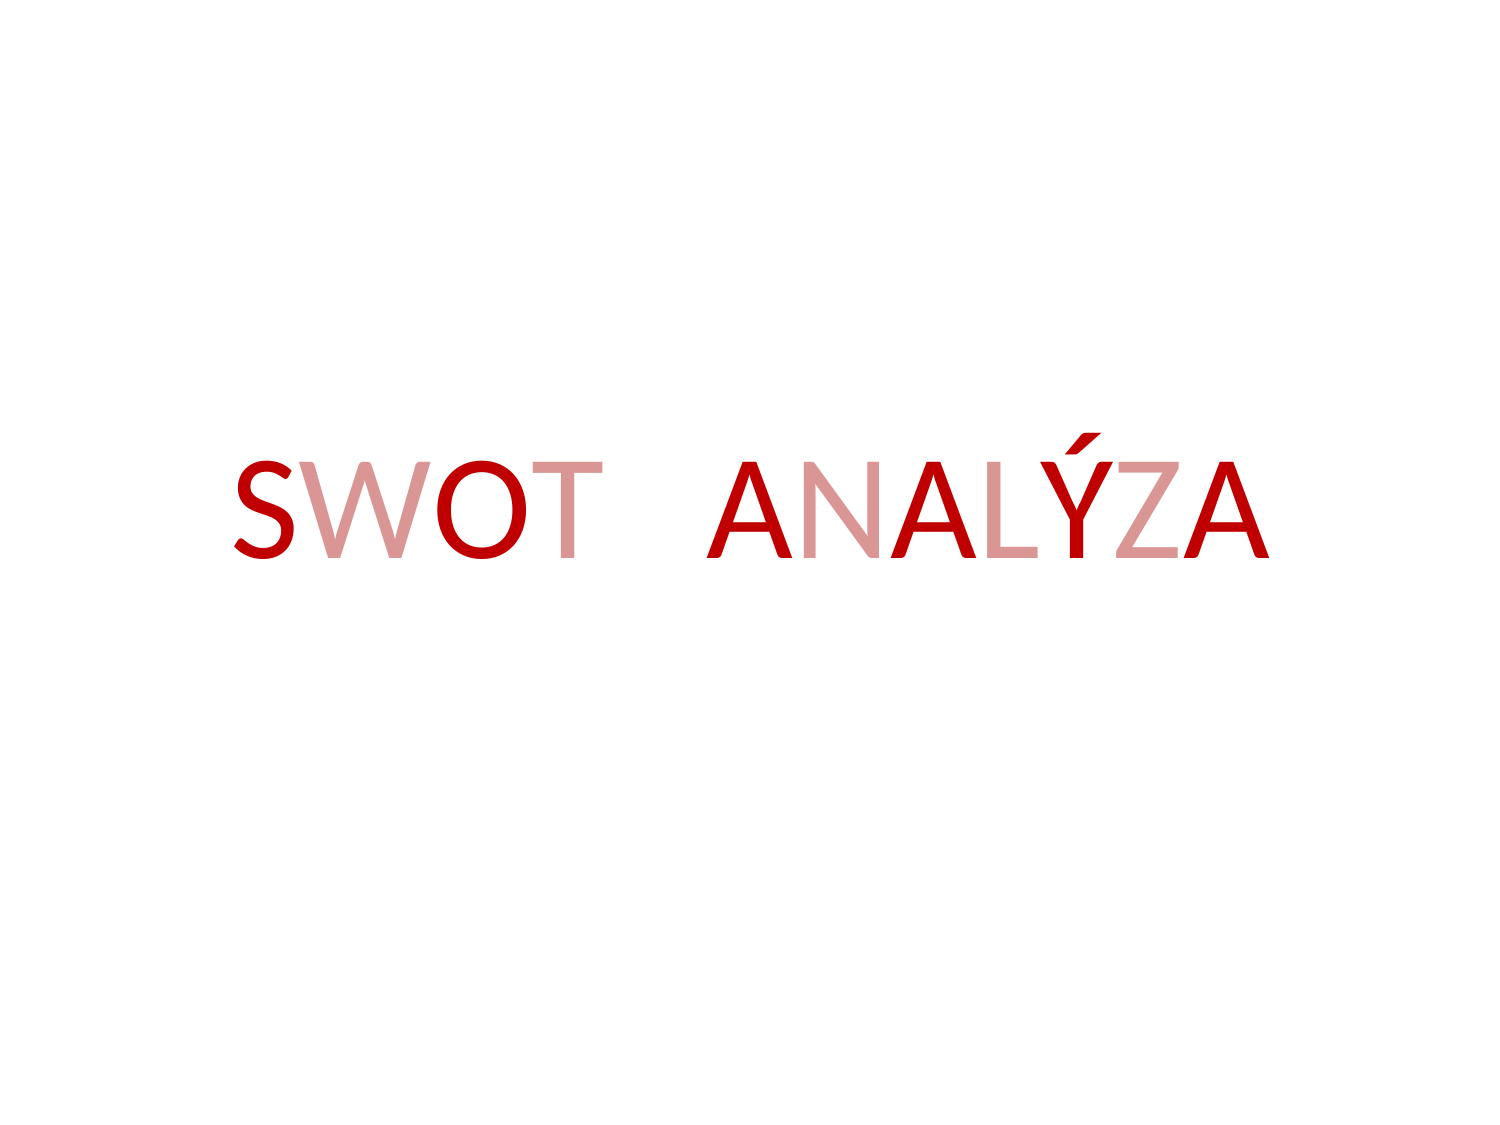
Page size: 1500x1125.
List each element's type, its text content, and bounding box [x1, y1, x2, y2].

title SWOT ANALÝZA [75, 45, 1426, 953]
